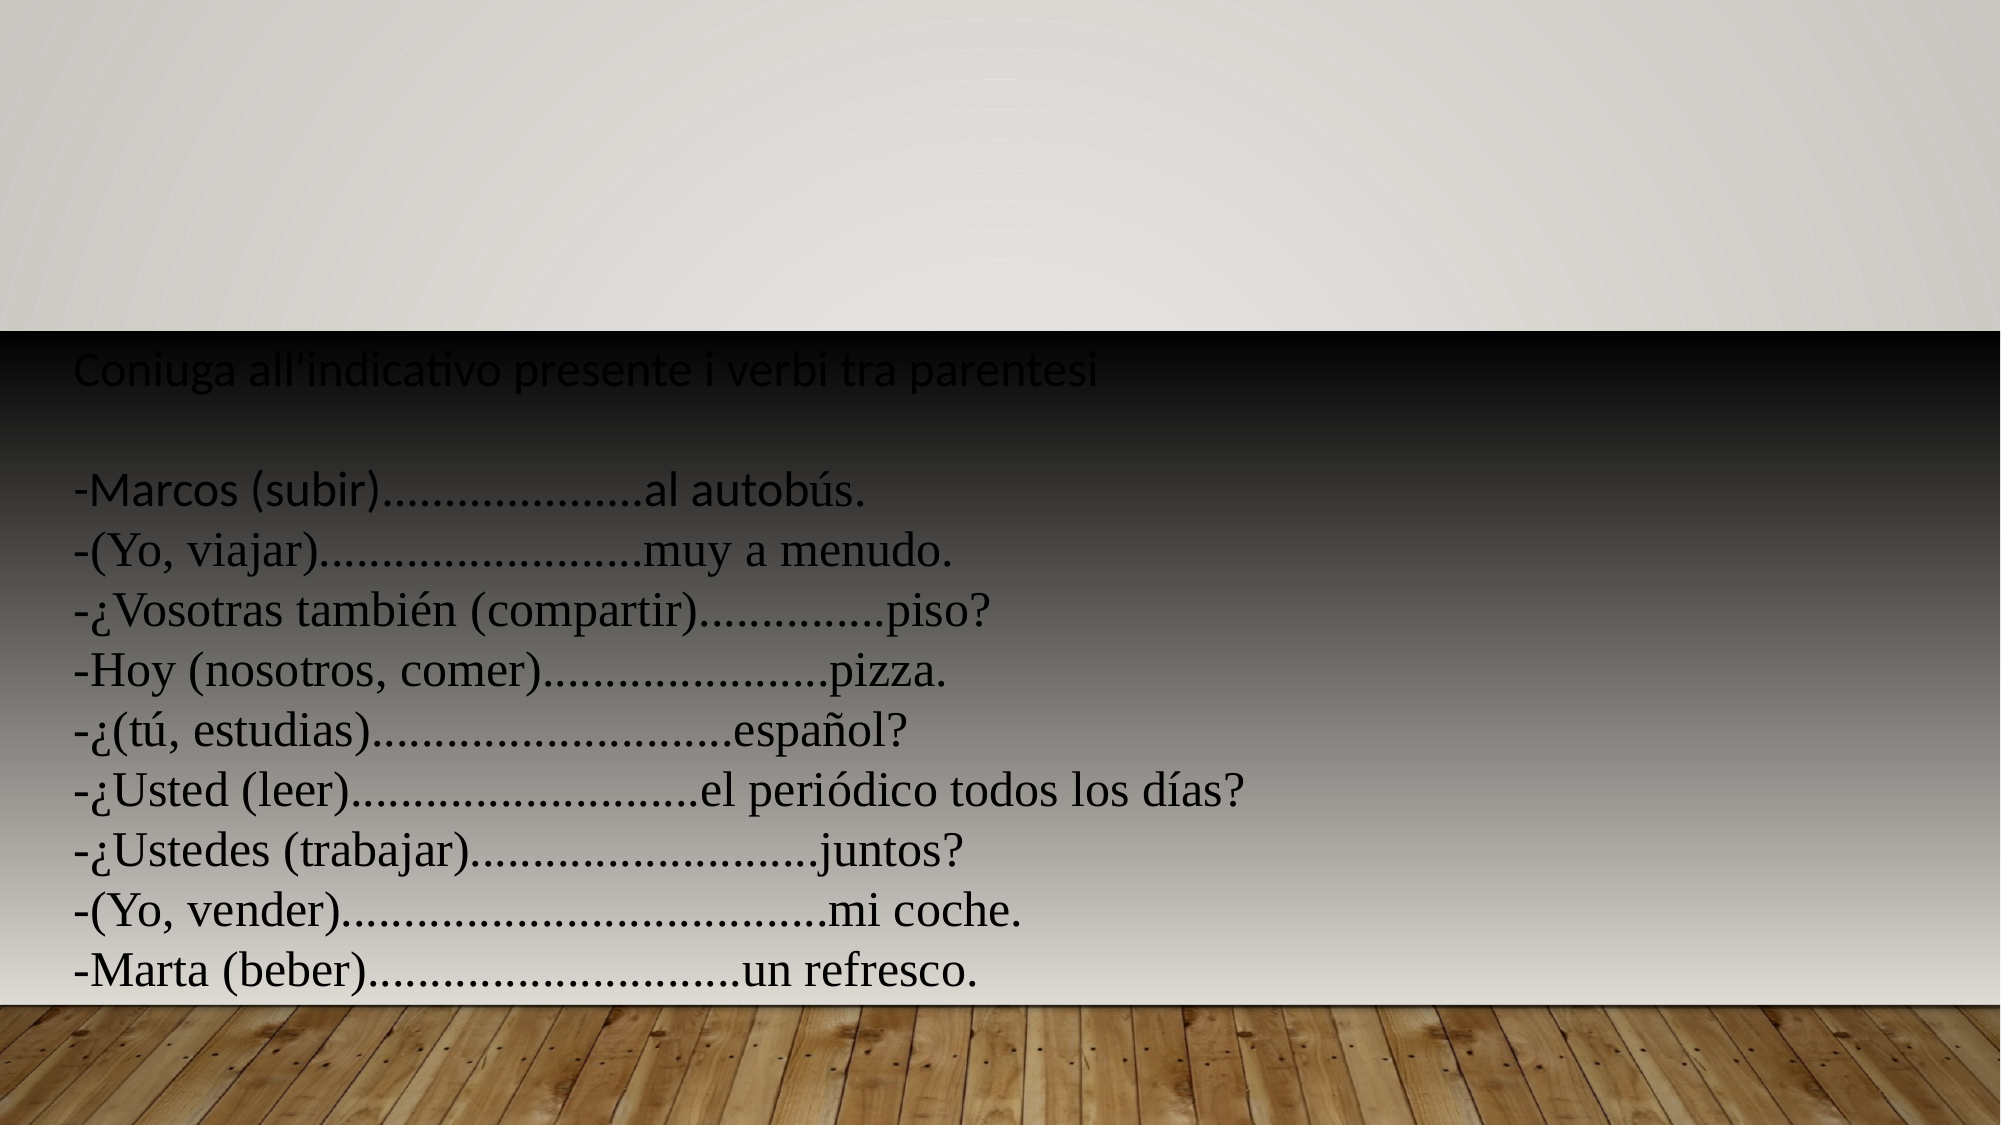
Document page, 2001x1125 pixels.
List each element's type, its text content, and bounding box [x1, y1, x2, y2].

text_box Coniuga all'indicativo presente i verbi tra parentesi -Marcos (subir).....................al autobús. -(Yo, viajar)..........................muy a menudo. -¿Vosotras también (compartir)...............piso? -Hoy (nosotros, comer).......................pizza. -¿(tú, estudias).............................español? -¿Usted (leer)............................el periódico todos los días? -¿Ustedes (trabajar)............................juntos? -(Yo, vender).......................................mi coche. -Marta (beber)..............................un refresco. [58, 328, 1925, 1011]
